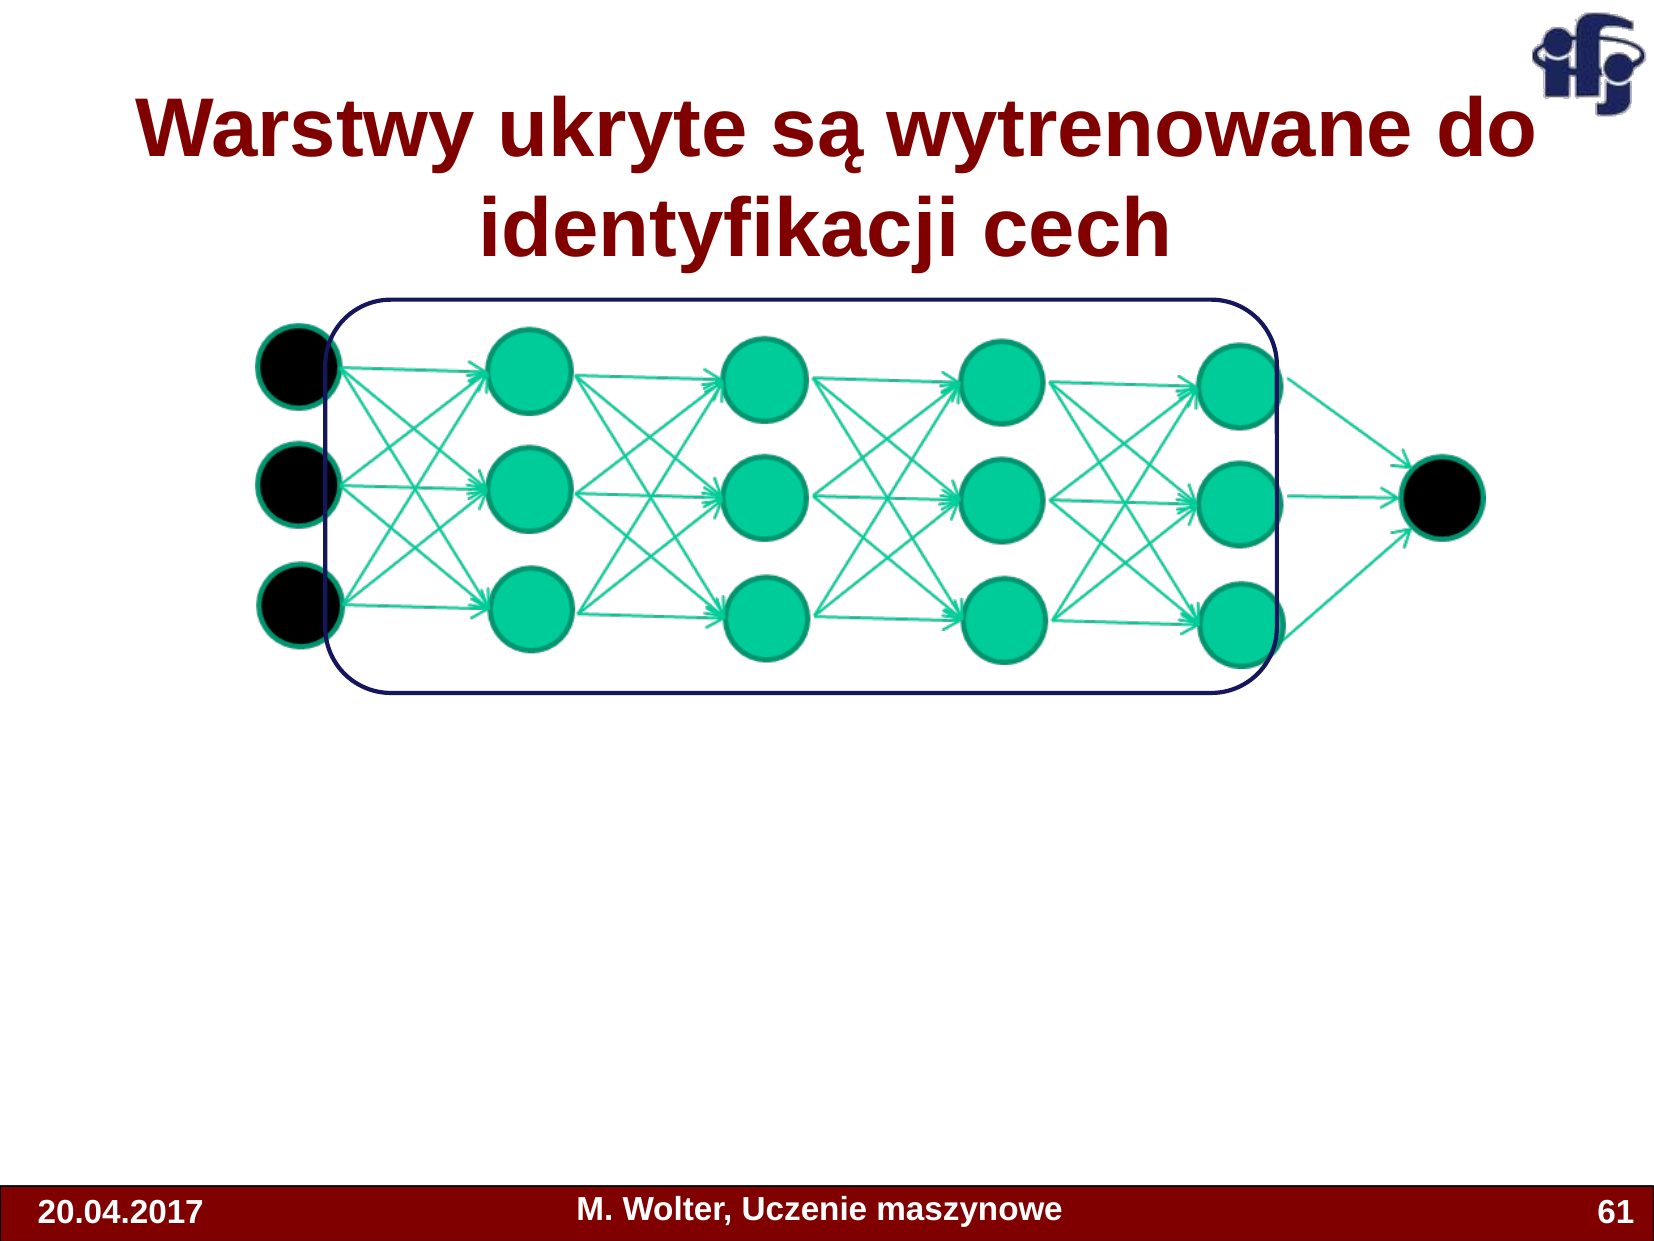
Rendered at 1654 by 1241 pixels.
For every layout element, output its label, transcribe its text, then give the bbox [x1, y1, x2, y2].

picture [1265, 323, 1486, 669]
picture [255, 323, 337, 669]
picture [1525, 0, 1654, 129]
picture [328, 323, 1274, 669]
title Warstwy ukryte są wytrenowane do identyfikacji cech [35, 55, 1639, 291]
